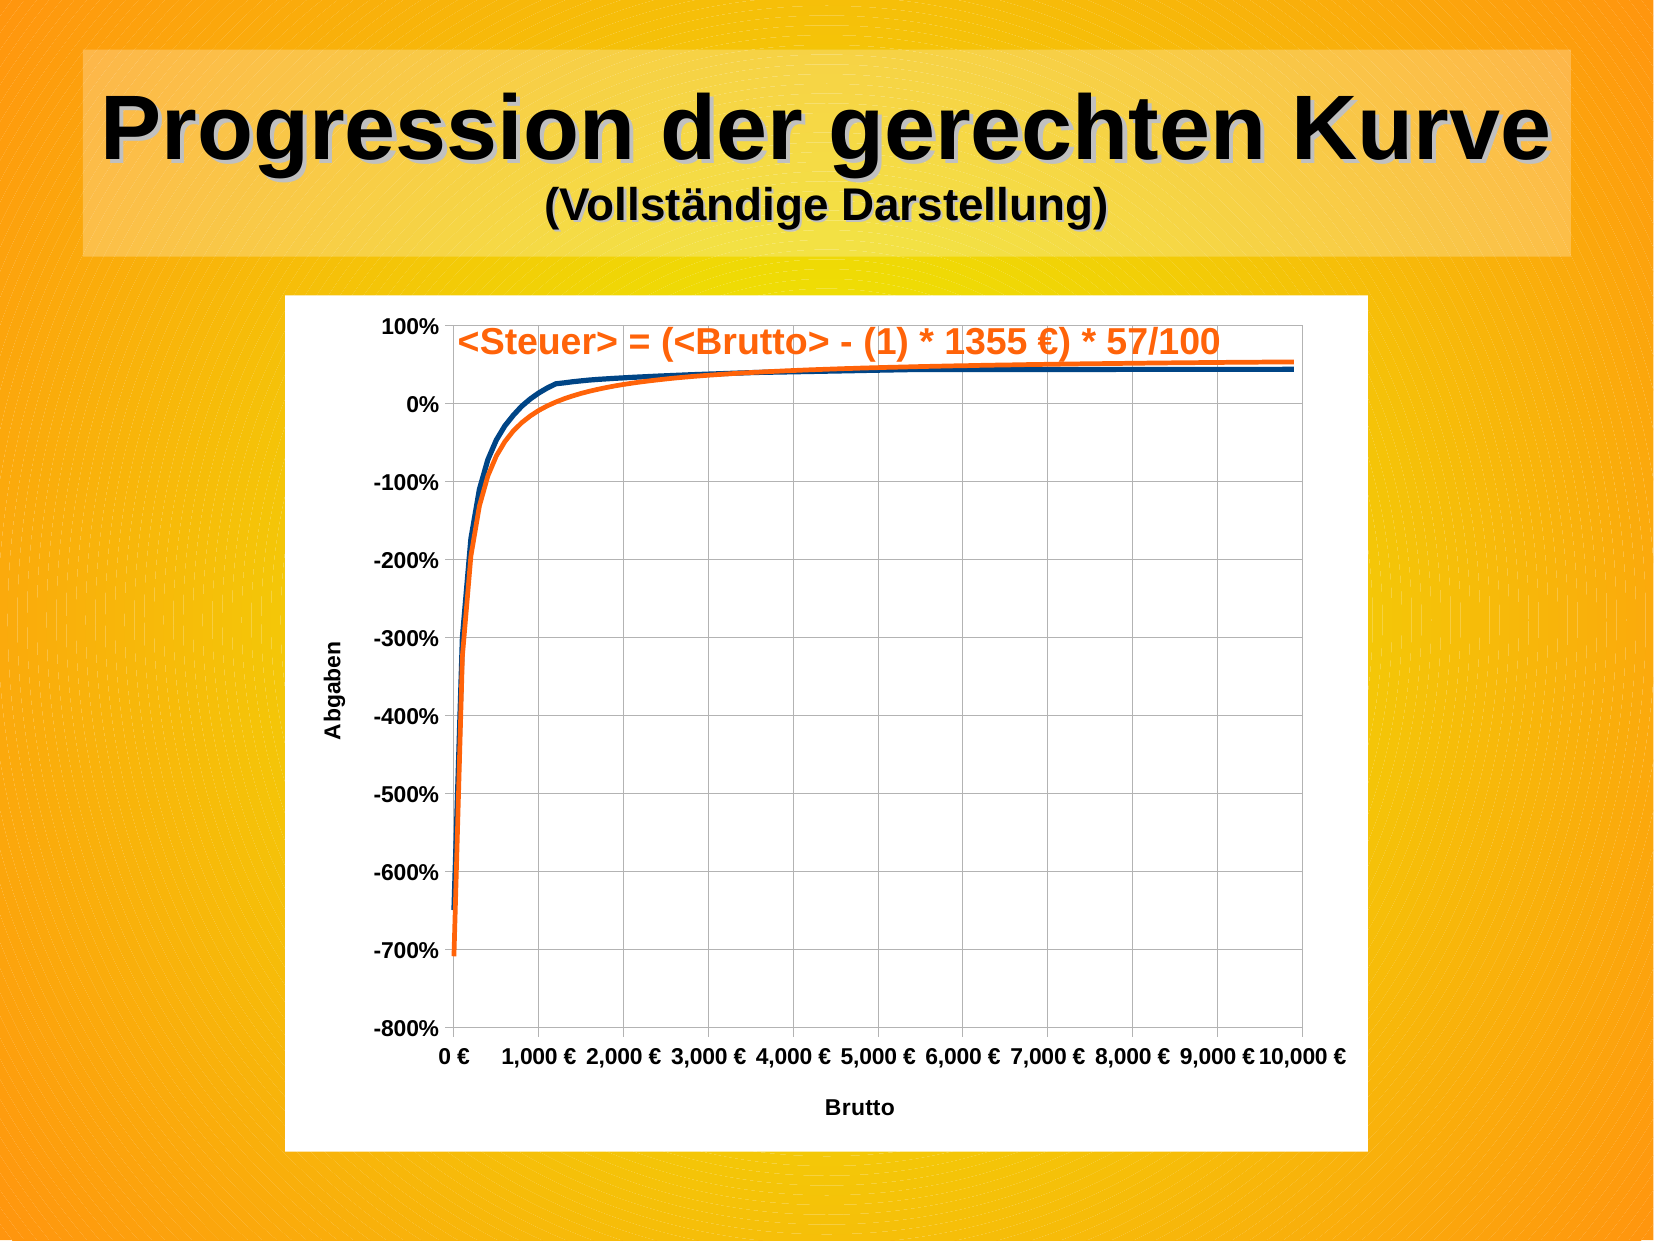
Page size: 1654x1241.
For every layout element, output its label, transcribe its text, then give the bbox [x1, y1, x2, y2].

title Progression der gerechten Kurve (Vollständige Darstellung) [82, 49, 1571, 257]
chart [285, 295, 1368, 1152]
text_box <Steuer> = (<Brutto> - (1) * 1355 €) * 57/100 [442, 313, 1237, 370]
